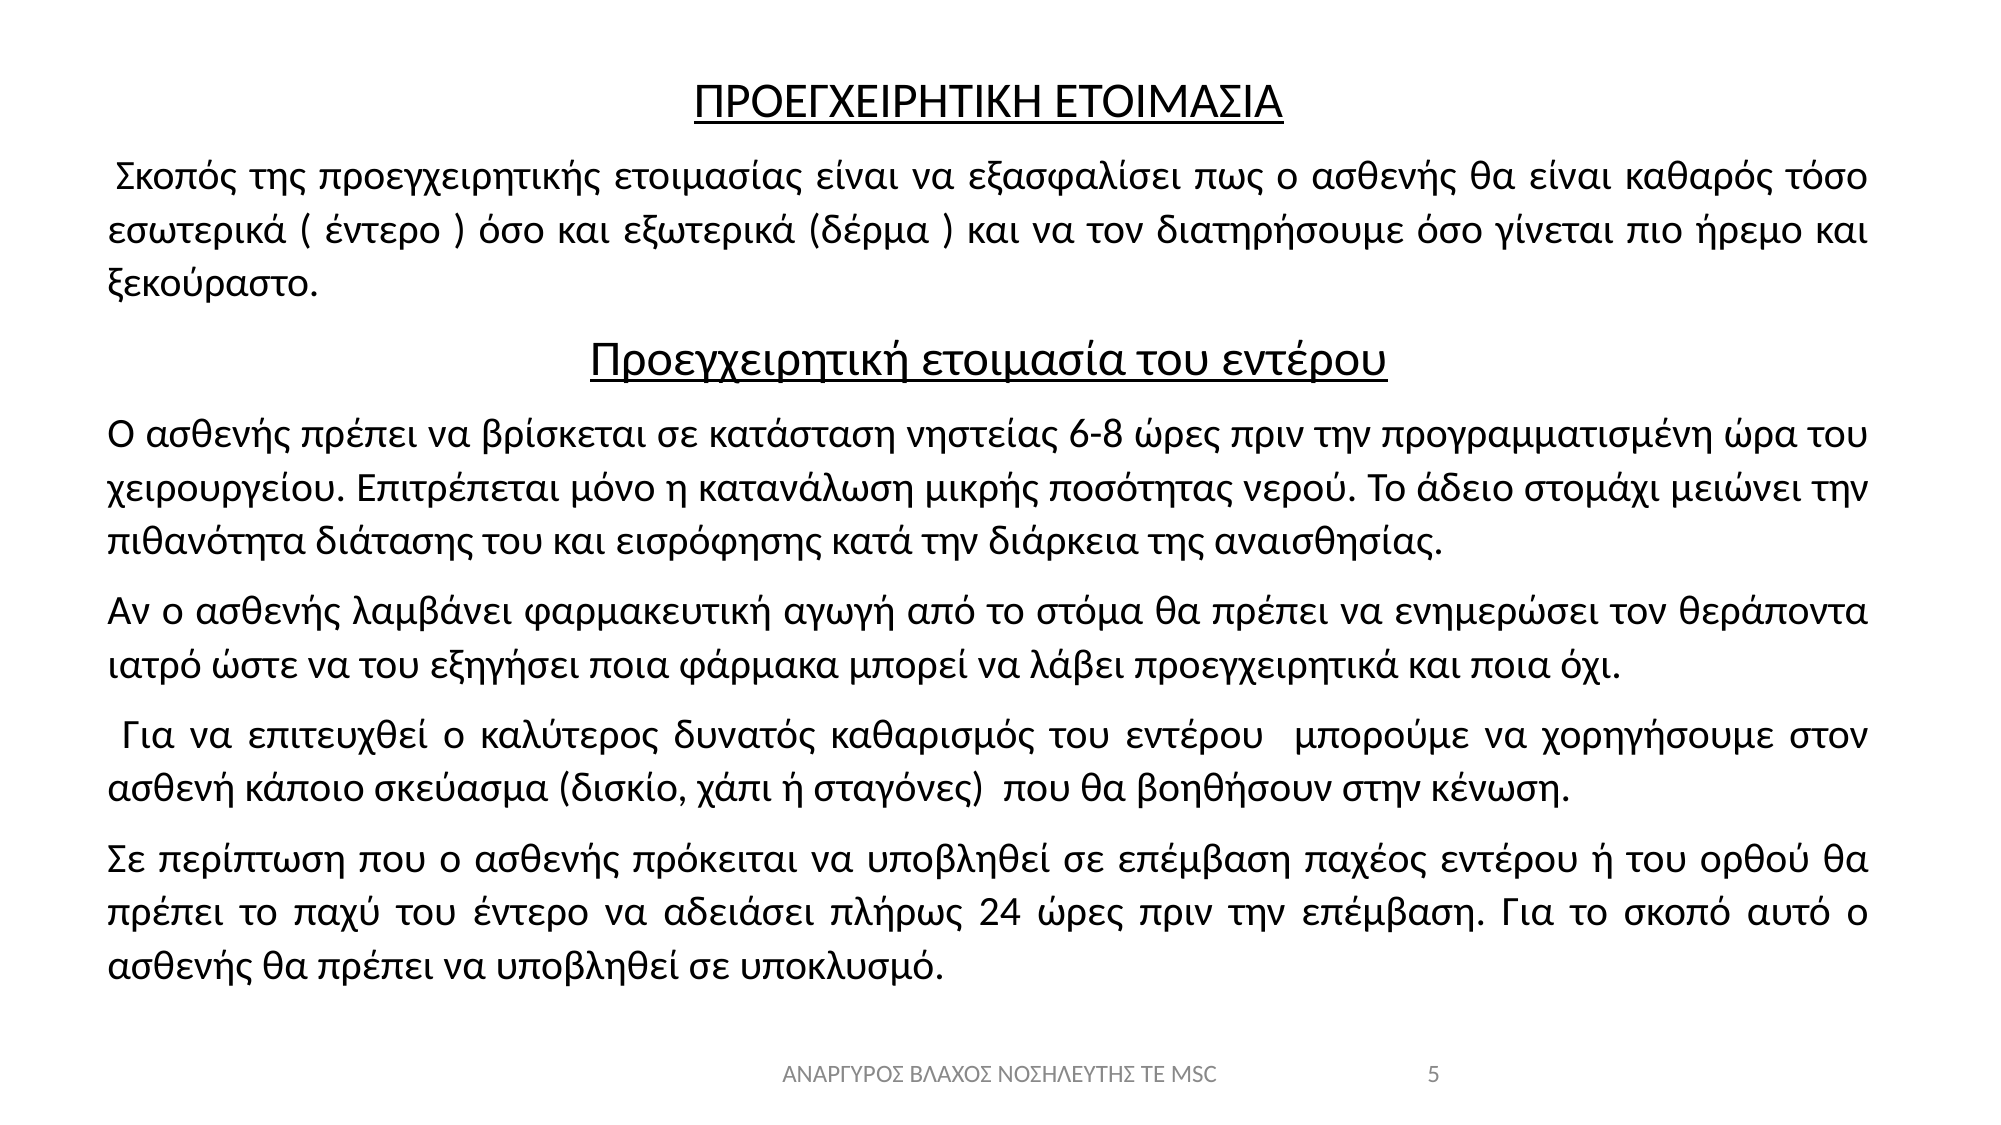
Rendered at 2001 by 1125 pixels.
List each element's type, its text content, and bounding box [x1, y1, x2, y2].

text_box ΠΡΟΕΓΧΕΙΡΗΤΙΚΗ ΕΤΟΙΜΑΣΙΑ Σκοπός της προεγχειρητικής ετοιμασίας είναι να εξασφαλίσει πως ο ασθενής θα είναι καθαρός τόσο εσωτερικά ( έντερο ) όσο και εξωτερικά (δέρμα ) και να τον διατηρήσουμε όσο γίνεται πιο ήρεμο και ξεκούραστο. Προεγχειρητική ετοιμασία του εντέρου Ο ασθενής πρέπει να βρίσκεται σε κατάσταση νηστείας 6-8 ώρες πριν την προγραμματισμένη ώρα του χειρουργείου. Επιτρέπεται μόνο η κατανάλωση μικρής ποσότητας νερού. Το άδειο στομάχι μειώνει την πιθανότητα διάτασης του και εισρόφησης κατά την διάρκεια της αναισθησίας. Αν ο ασθενής λαμβάνει φαρμακευτική αγωγή από το στόμα θα πρέπει να ενημερώσει τον θεράποντα ιατρό ώστε να του εξηγήσει ποια φάρμακα μπορεί να λάβει προεγχειρητικά και ποια όχι. Για να επιτευχθεί ο καλύτερος δυνατός καθαρισμός του εντέρου μπορούμε να χορηγήσουμε στον ασθενή κάποιο σκεύασμα (δισκίο, χάπι ή σταγόνες) που θα βοηθήσουν στην κένωση. Σε περίπτωση που ο ασθενής πρόκειται να υποβληθεί σε επέμβαση παχέος εντέρου ή του ορθού θα πρέπει το παχύ του έντερο να αδειάσει πλήρως 24 ώρες πριν την επέμβαση. Για το σκοπό αυτό ο ασθενής θα πρέπει να υποβληθεί σε υποκλυσμό. [92, 56, 1885, 1125]
